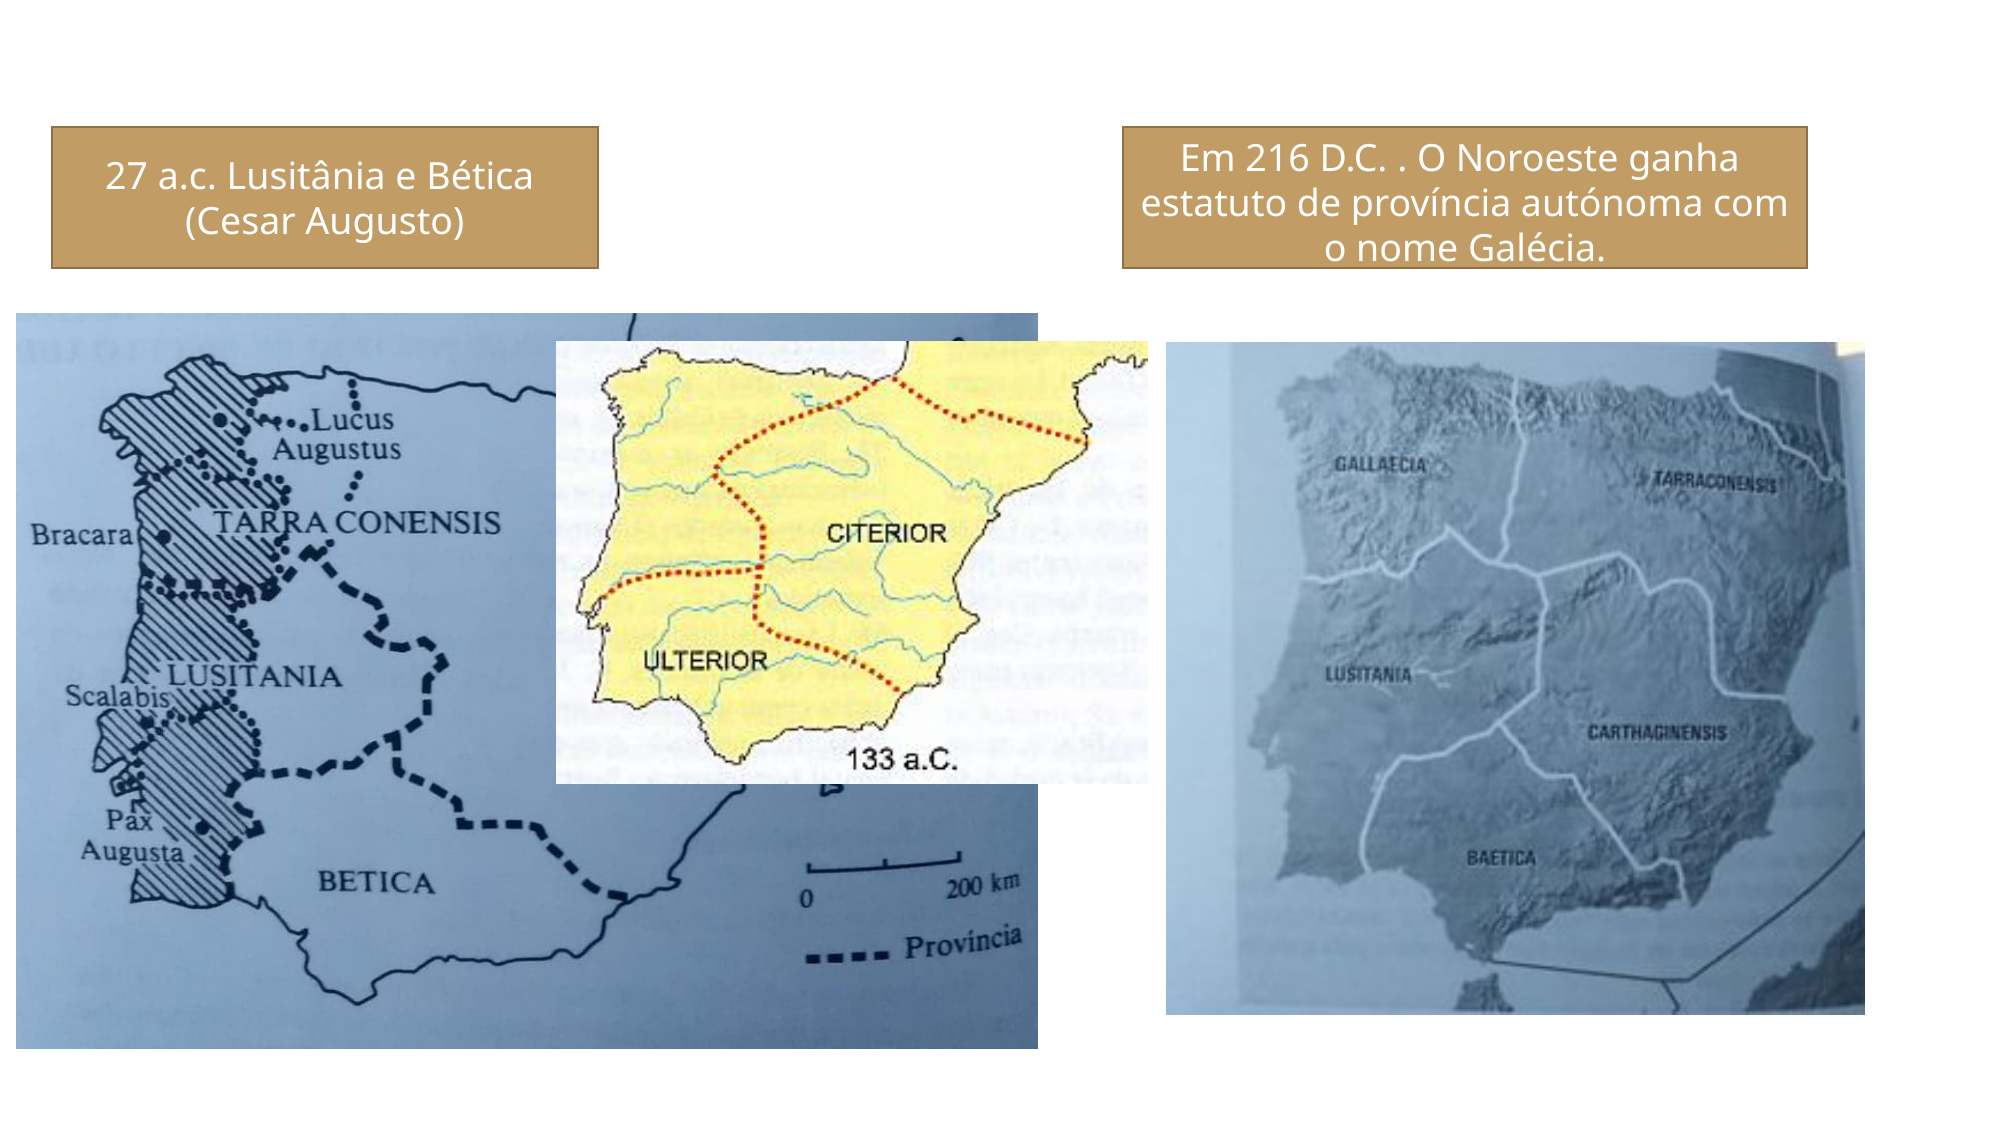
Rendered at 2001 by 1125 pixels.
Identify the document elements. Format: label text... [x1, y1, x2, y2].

text_box 27 a.c. Lusitânia e Bética (Cesar Augusto) [52, 127, 598, 268]
picture [16, 313, 1148, 1049]
picture [1166, 343, 1865, 1015]
text_box Em 216 D.C. . O Noroeste ganha estatuto de província autónoma com o nome Galécia. [1123, 127, 1807, 268]
